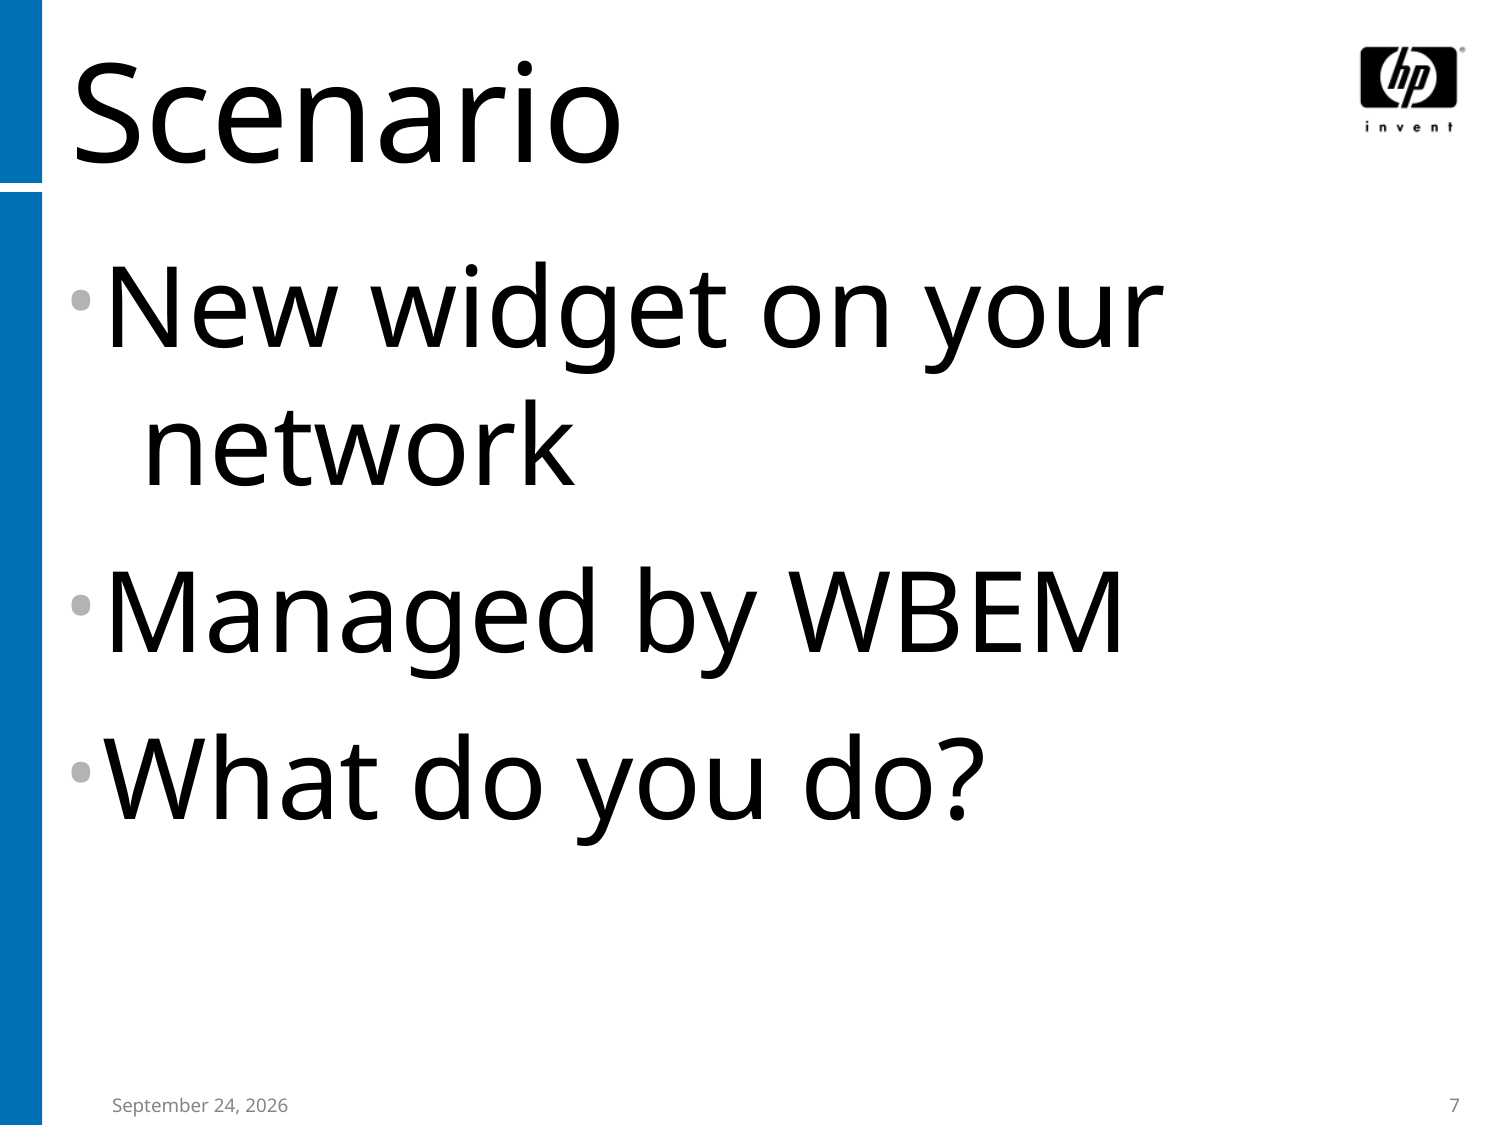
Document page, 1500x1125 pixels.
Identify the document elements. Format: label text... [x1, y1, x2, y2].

picture [1350, 37, 1472, 141]
list New widget on your network Managed by WBEM What do you do? [65, 237, 1423, 1063]
title Scenario [70, 18, 1322, 207]
